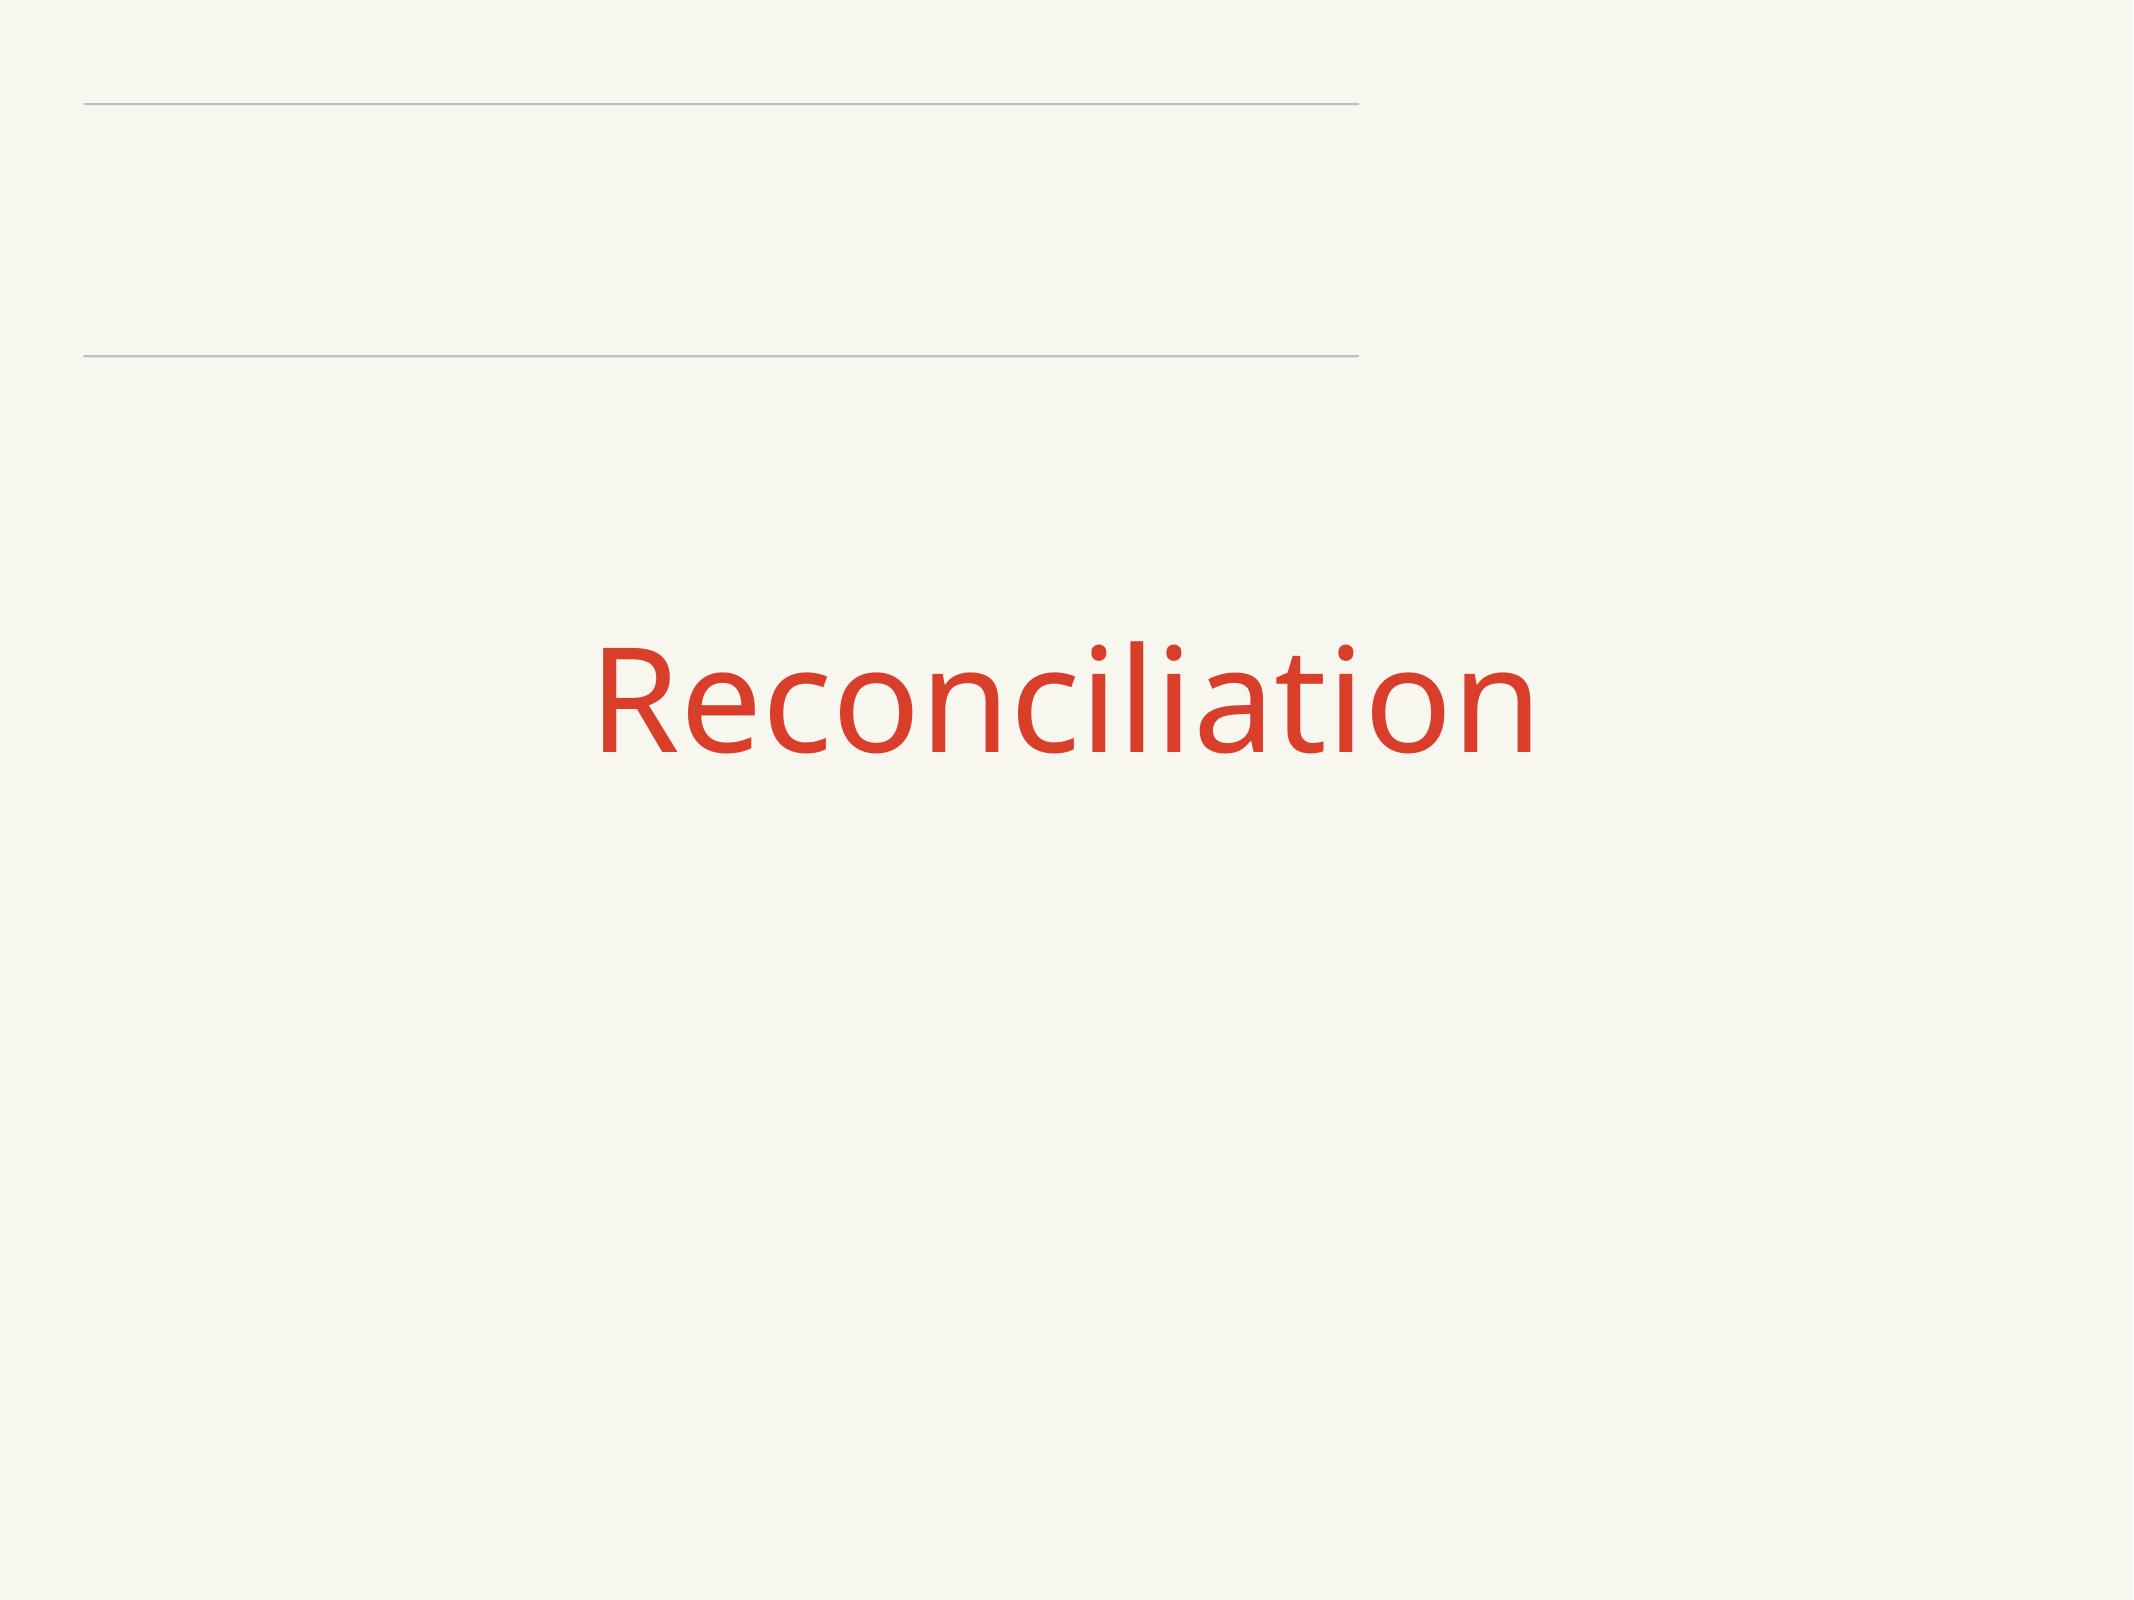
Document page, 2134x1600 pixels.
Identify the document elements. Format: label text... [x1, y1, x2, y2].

title Reconciliation [83, 602, 2050, 998]
